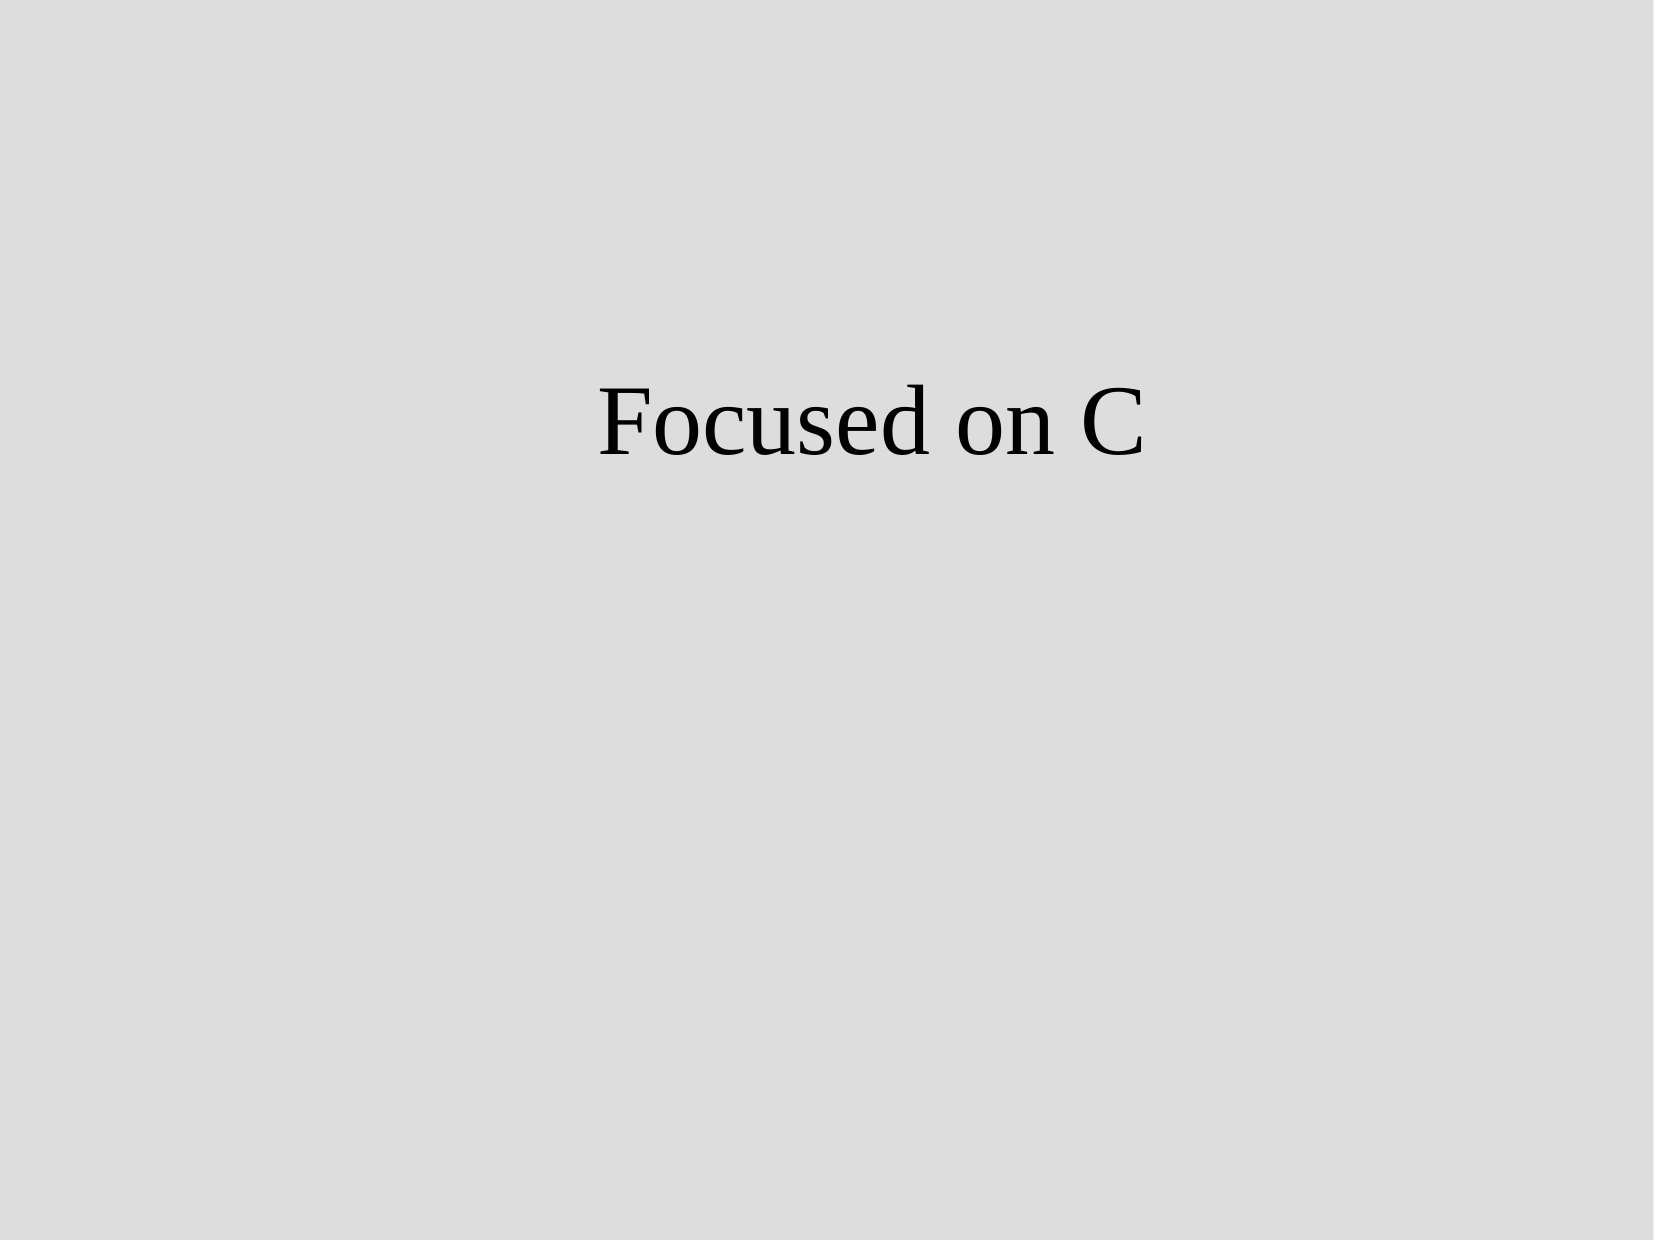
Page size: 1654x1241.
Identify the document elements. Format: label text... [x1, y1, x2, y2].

text_box Focused on C [271, 357, 1473, 484]
subtitle [82, 49, 1571, 1010]
